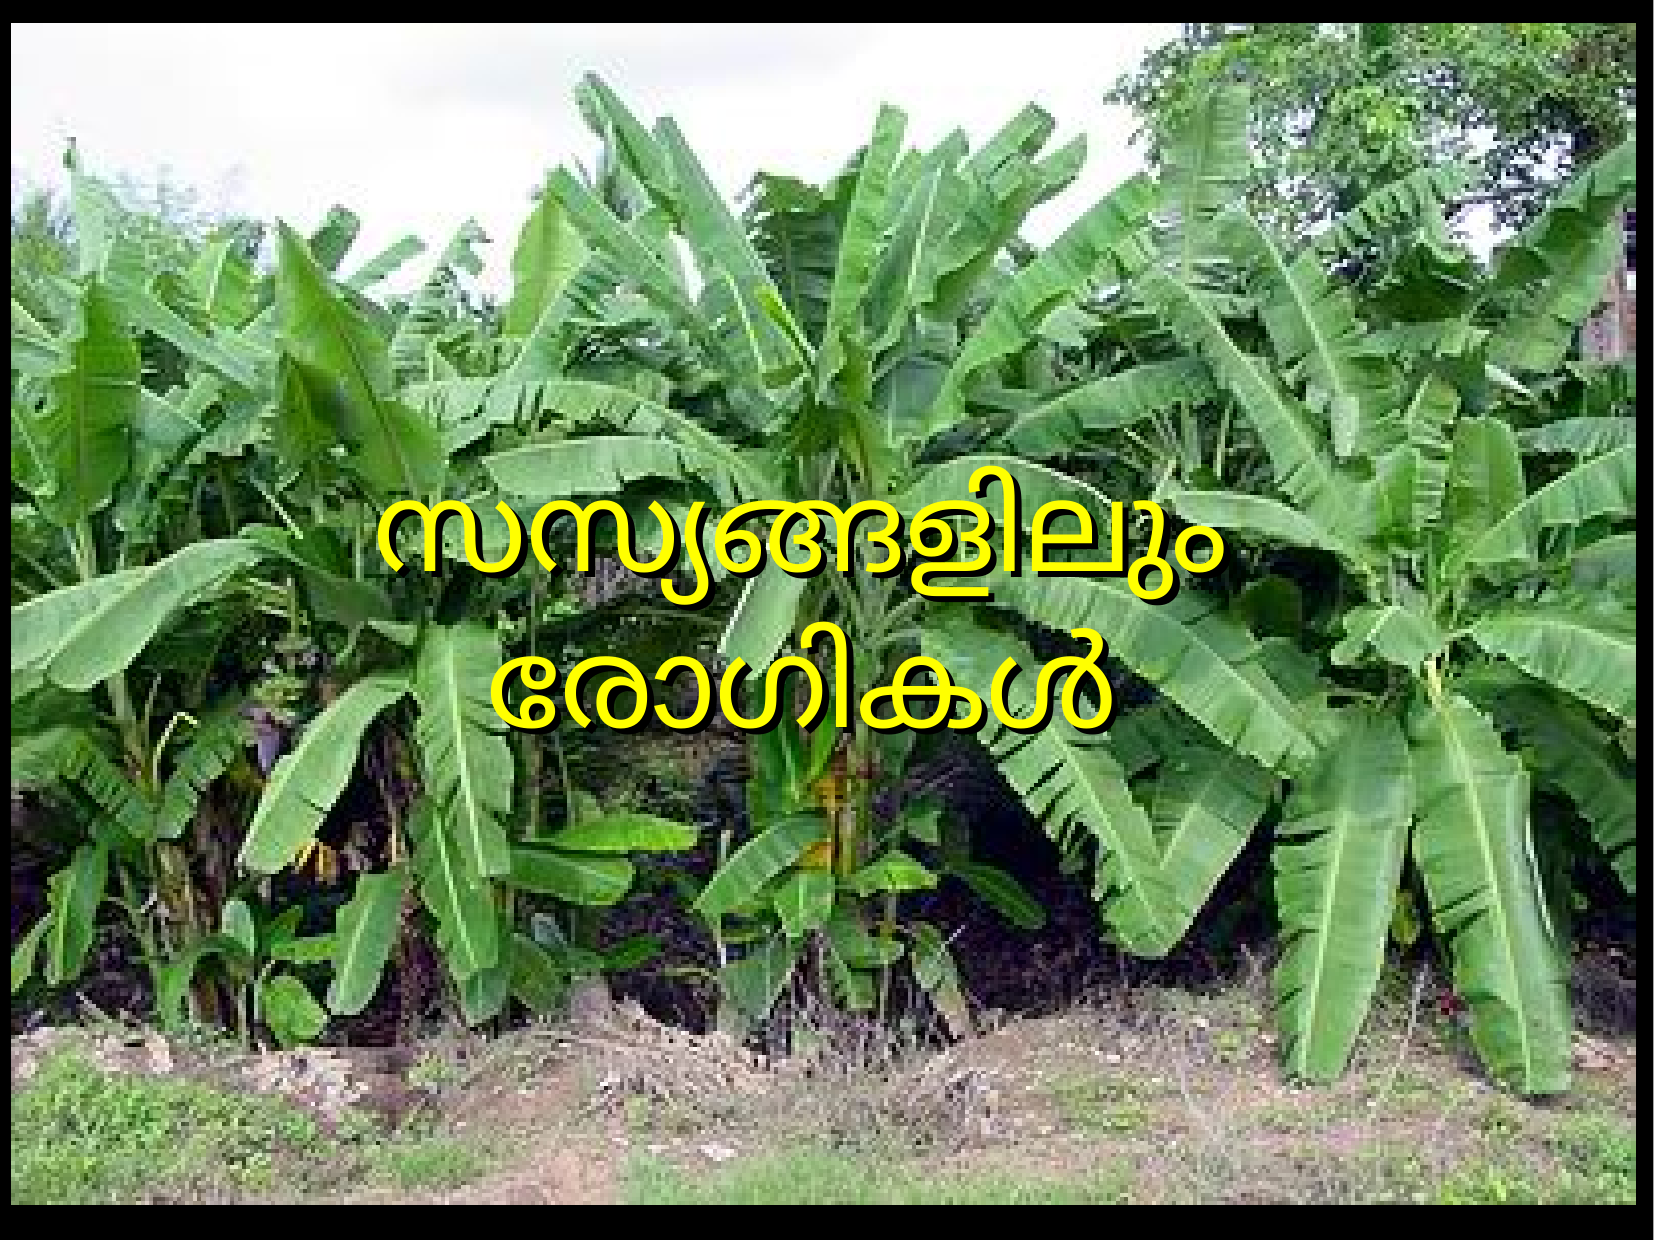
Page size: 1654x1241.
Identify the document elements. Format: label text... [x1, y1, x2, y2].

picture [11, 23, 1636, 1205]
title സസ്യങ്ങളിലും രോഗികള്‍ [57, 515, 1546, 723]
